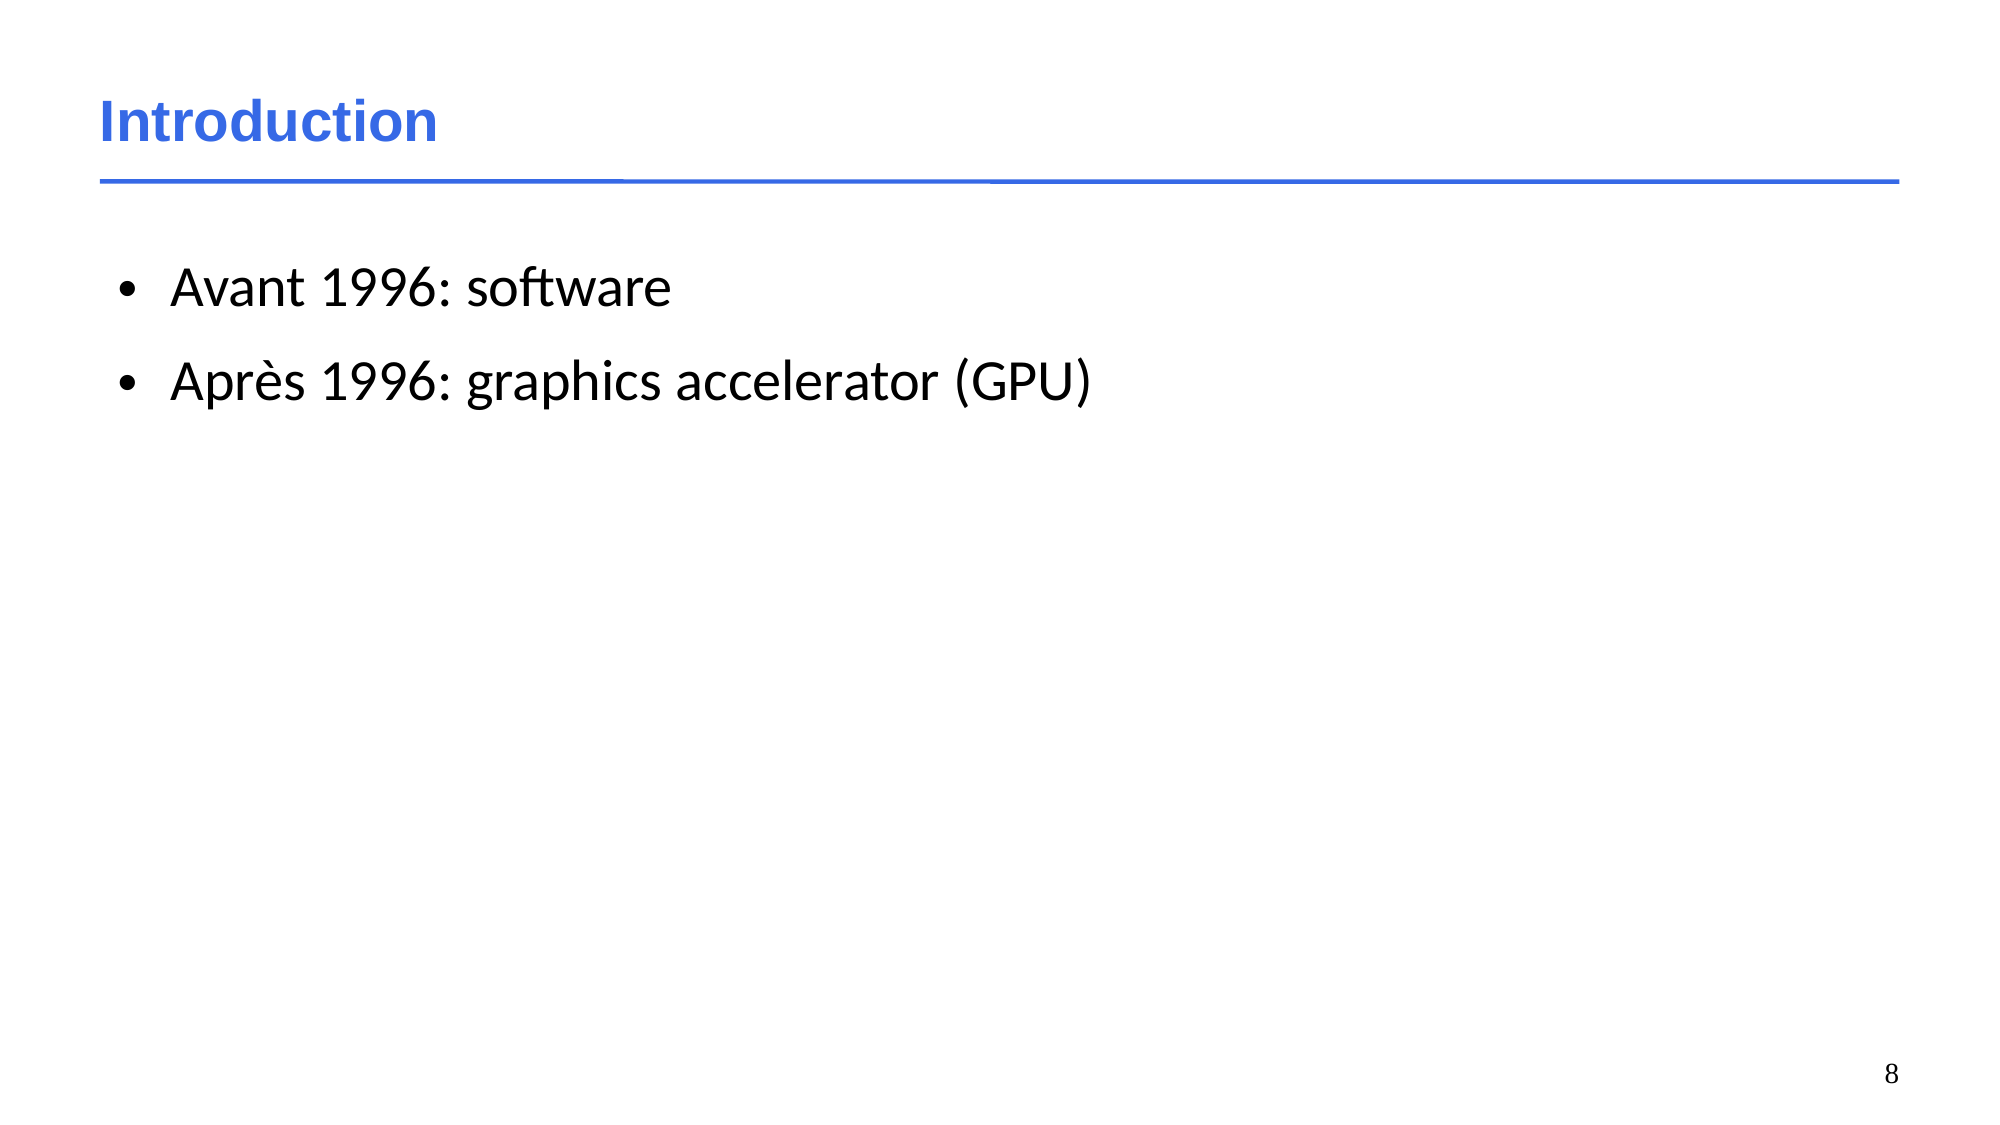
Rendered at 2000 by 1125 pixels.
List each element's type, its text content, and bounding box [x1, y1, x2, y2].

list Avant 1996: software Après 1996: graphics accelerator (GPU) [99, 263, 1900, 976]
title Introduction [99, 27, 1900, 215]
